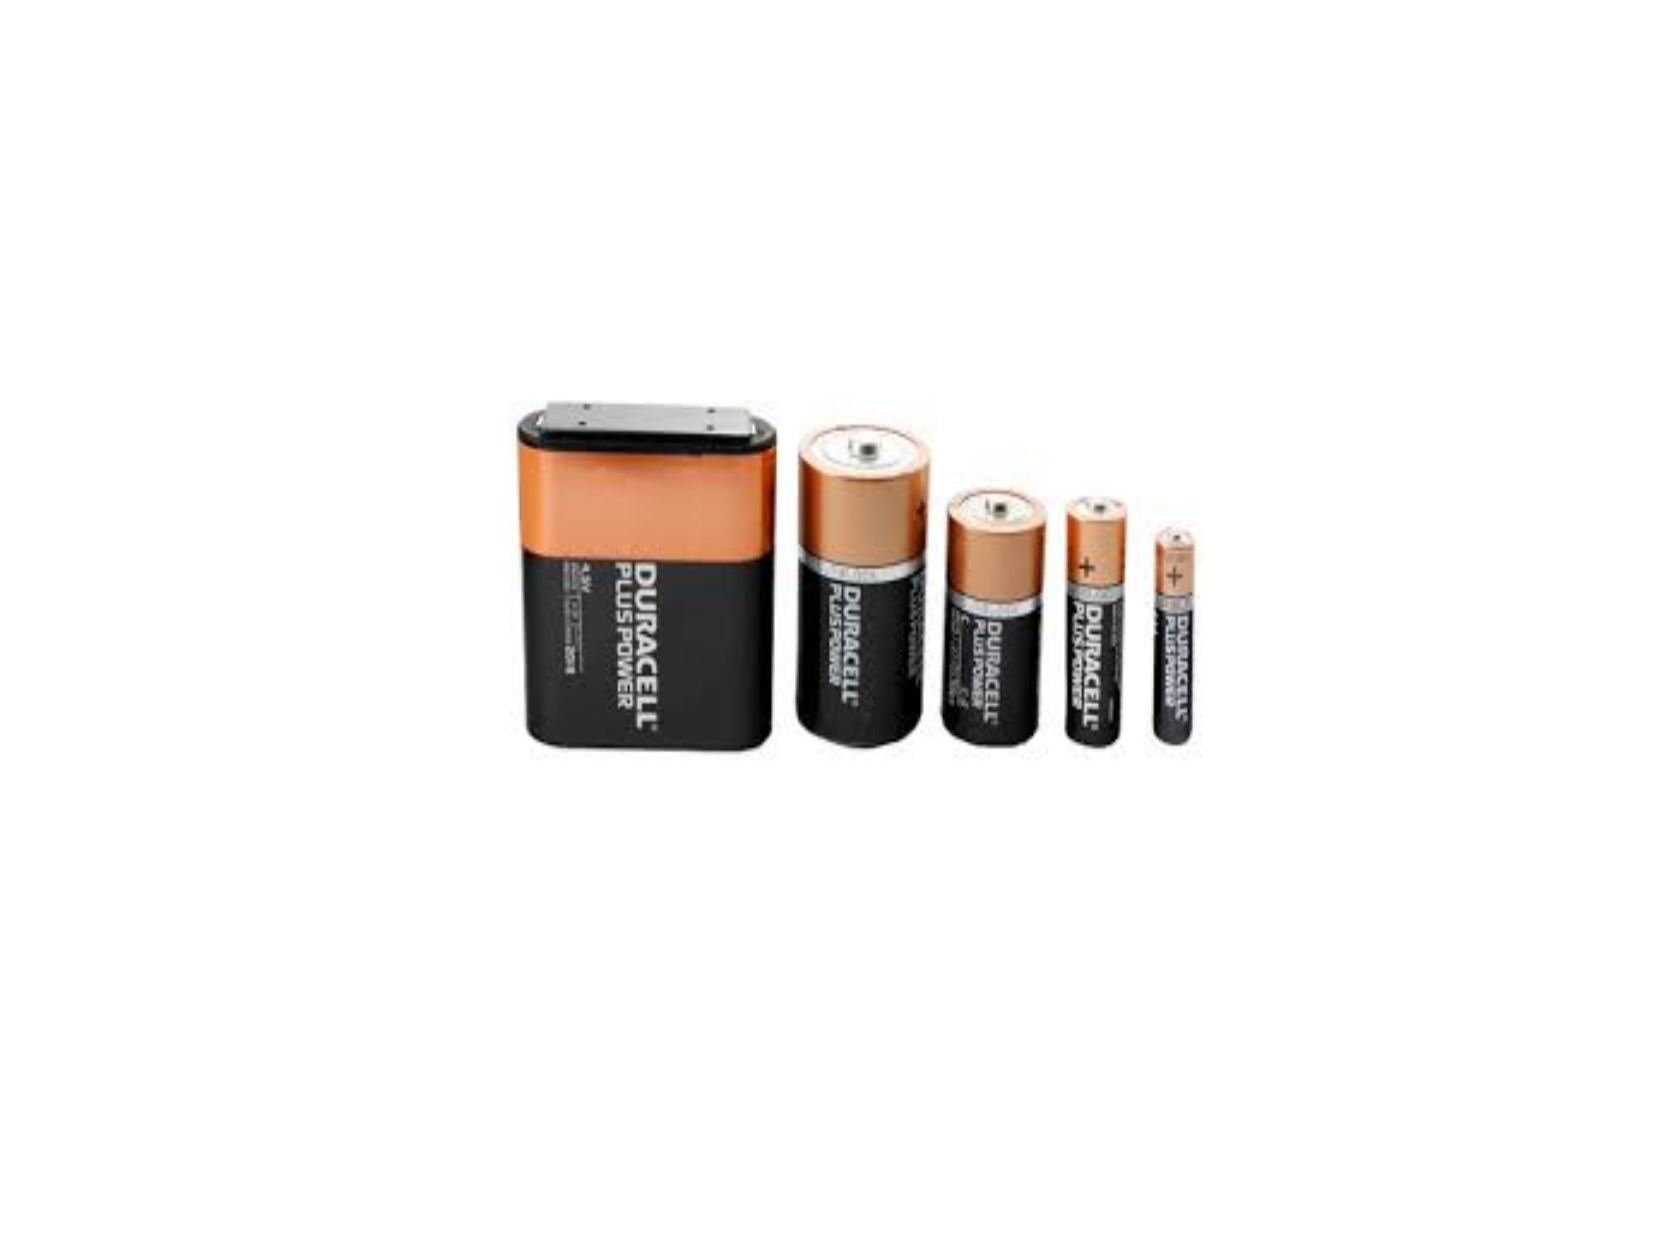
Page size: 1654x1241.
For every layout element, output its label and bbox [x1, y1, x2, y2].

picture [472, 354, 1241, 824]
